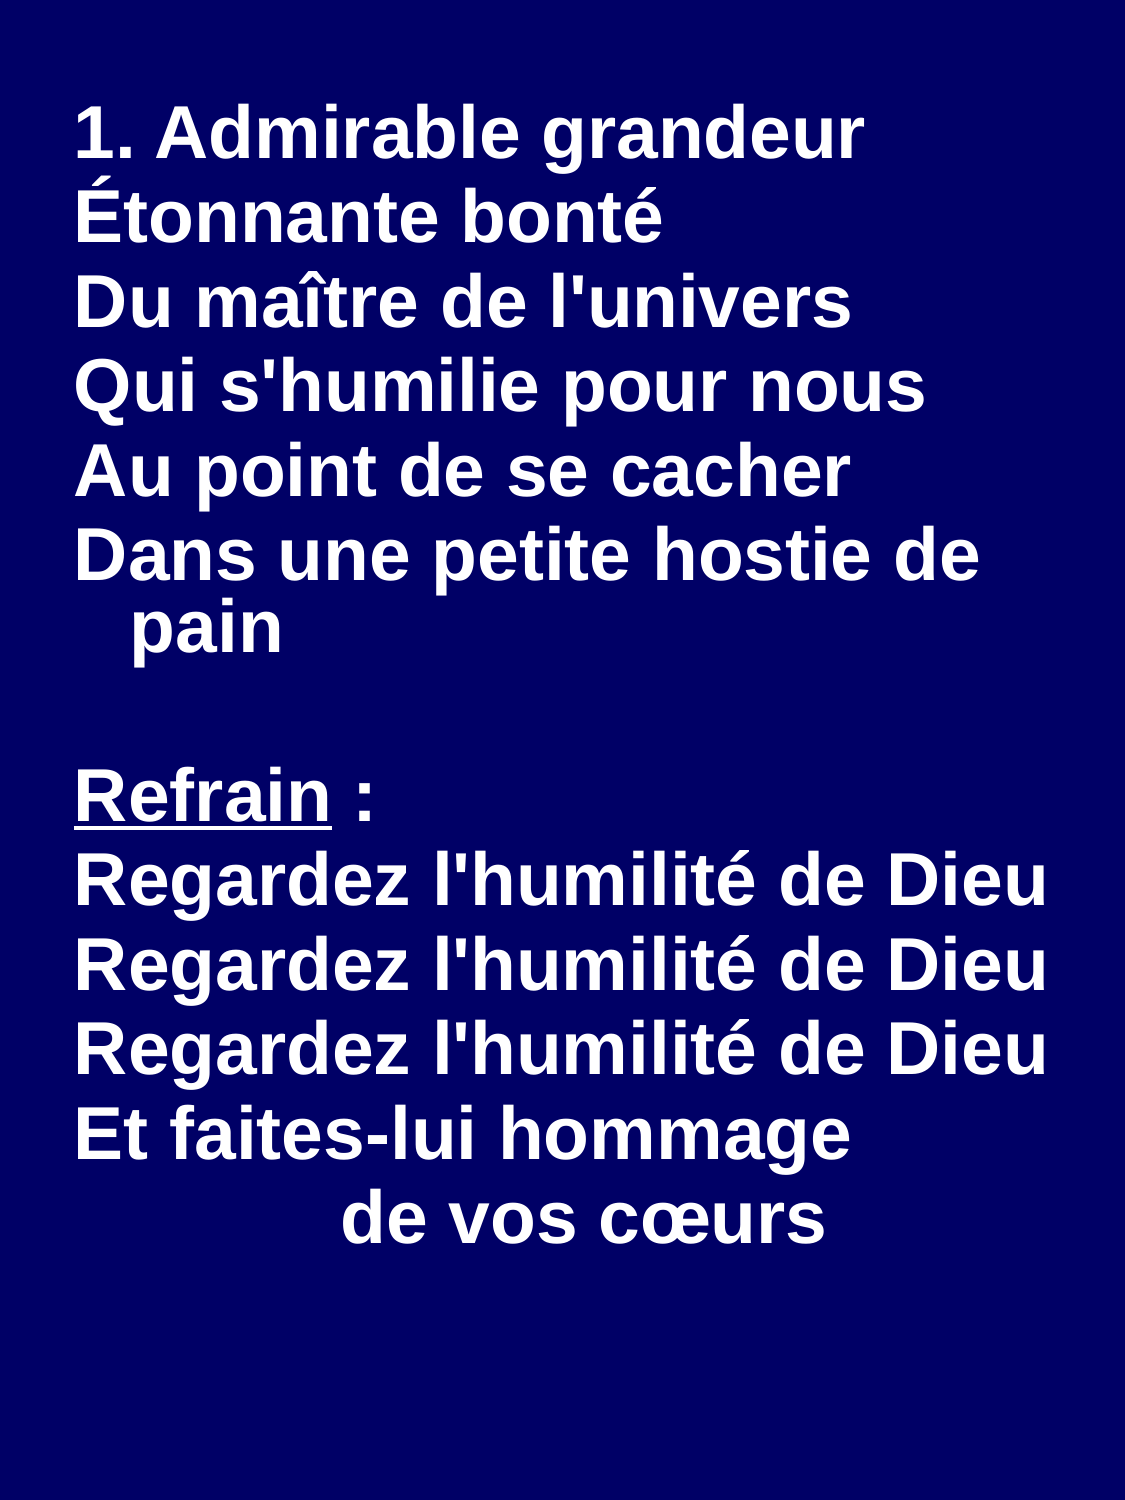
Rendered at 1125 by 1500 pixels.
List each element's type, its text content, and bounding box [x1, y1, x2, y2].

text_box 1. Admirable grandeur Étonnante bonté Du maître de l'univers Qui s'humilie pour nous Au point de se cacher Dans une petite hostie de pain Refrain : Regardez l'humilité de Dieu Regardez l'humilité de Dieu Regardez l'humilité de Dieu Et faites-lui hommage de vos cœurs [59, 35, 1110, 1441]
